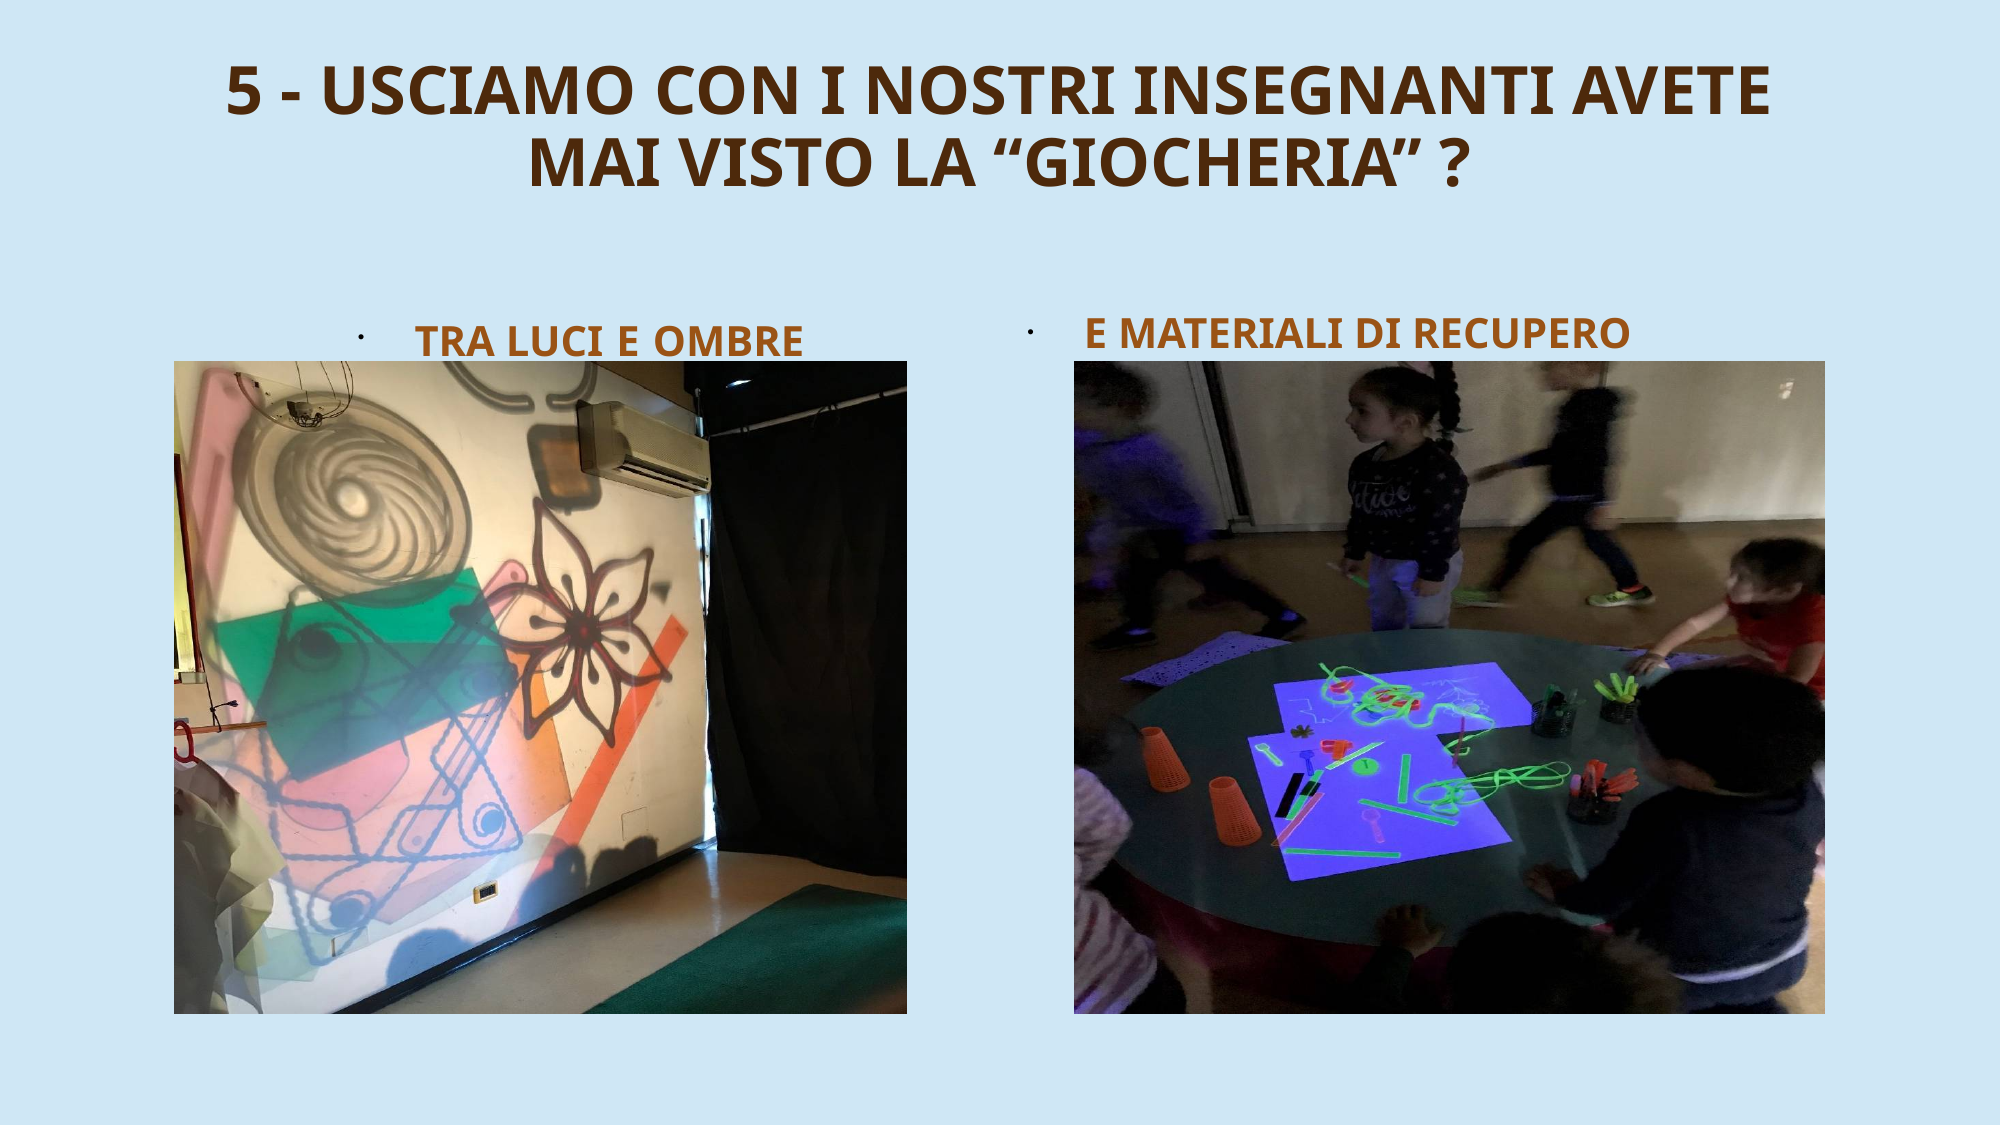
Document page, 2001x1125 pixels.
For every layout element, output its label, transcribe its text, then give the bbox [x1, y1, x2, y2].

picture [1074, 361, 1825, 1014]
title 5 - USCIAMO CON I NOSTRI INSEGNANTI AVETE MAI VISTO LA “GIOCHERIA” ? [174, 50, 1825, 250]
picture [174, 361, 907, 1014]
list TRA LUCI E OMBRE [174, 299, 988, 987]
list E MATERIALI DI RECUPERO [1012, 299, 1825, 987]
